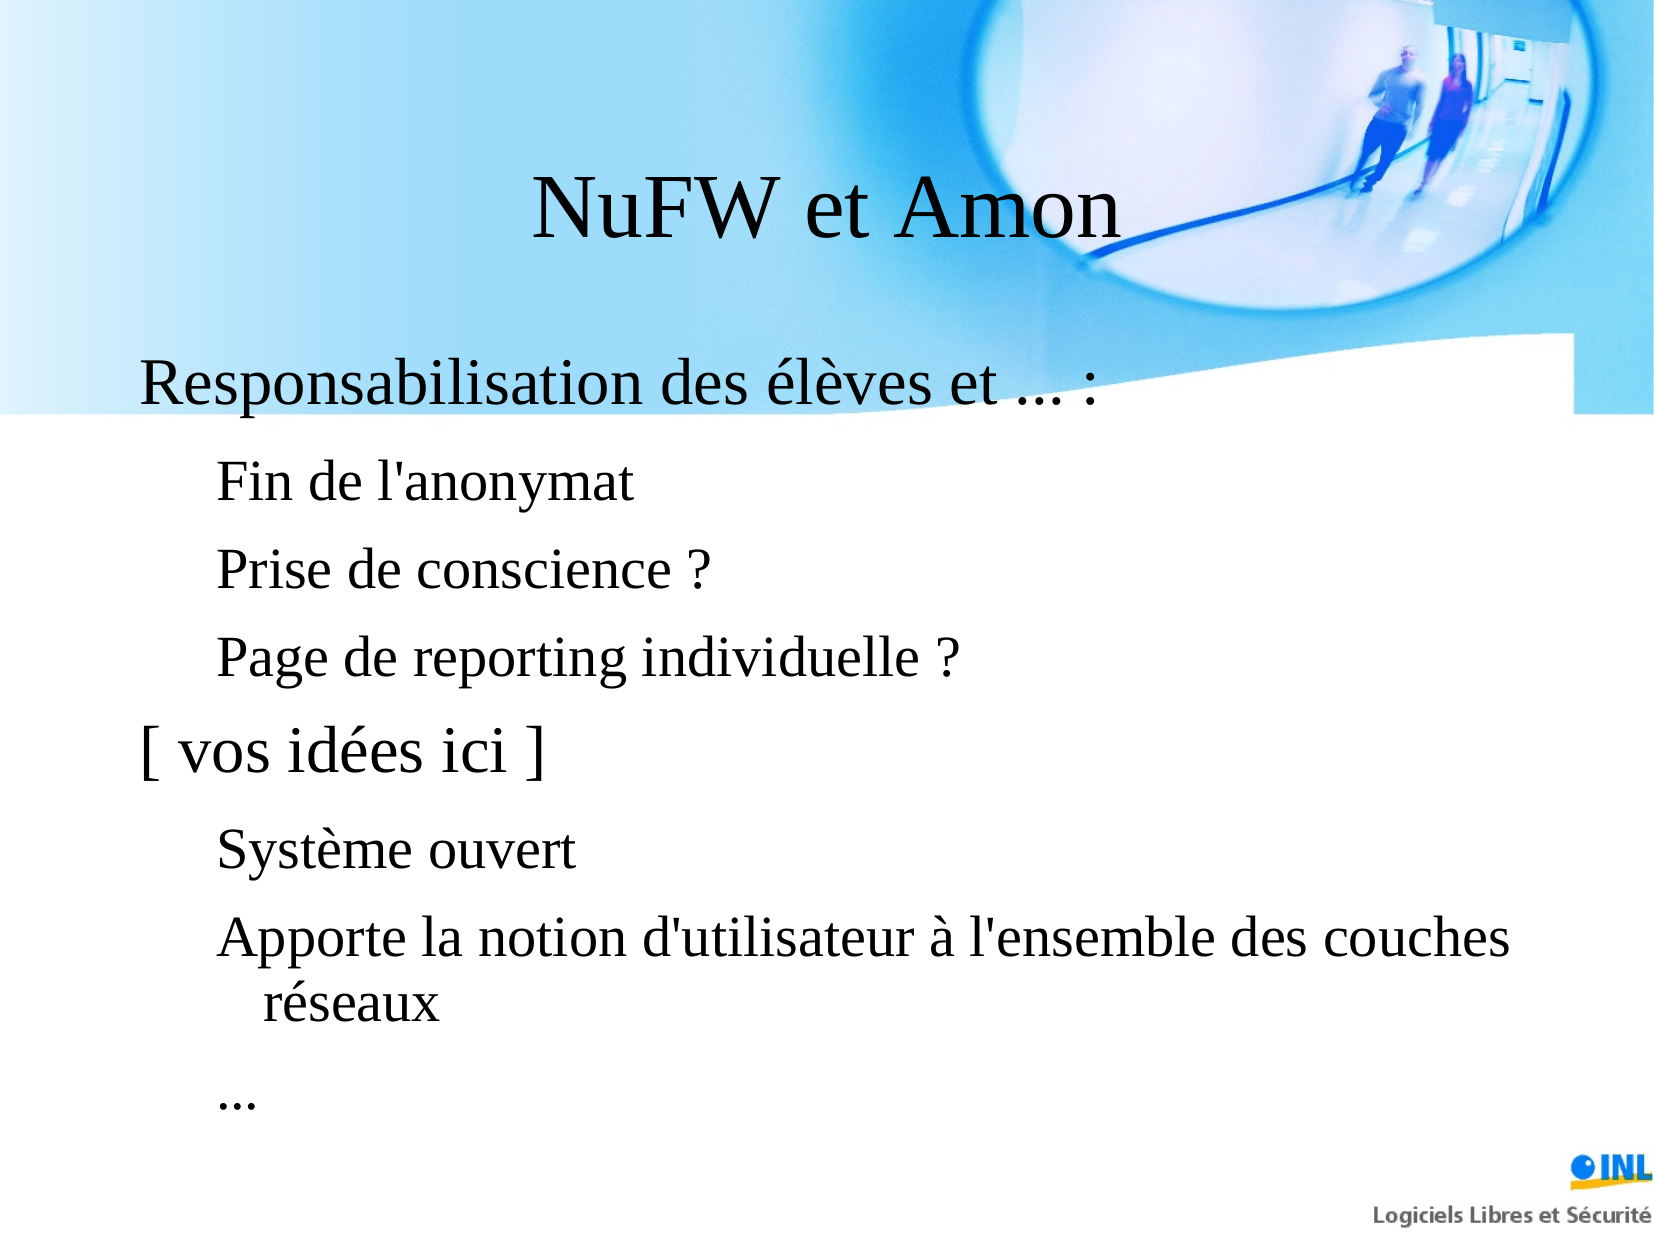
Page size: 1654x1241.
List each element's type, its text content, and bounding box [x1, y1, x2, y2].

title NuFW et Amon [121, 102, 1534, 311]
picture [0, 0, 1654, 1241]
list Responsabilisation des élèves et ... : Fin de l'anonymat Prise de conscience ? Page de reporting individuelle ? [ vos idées ici ] Système ouvert Apporte la notion d'utilisateur à l'ensemble des couches réseaux ... [121, 344, 1534, 1127]
